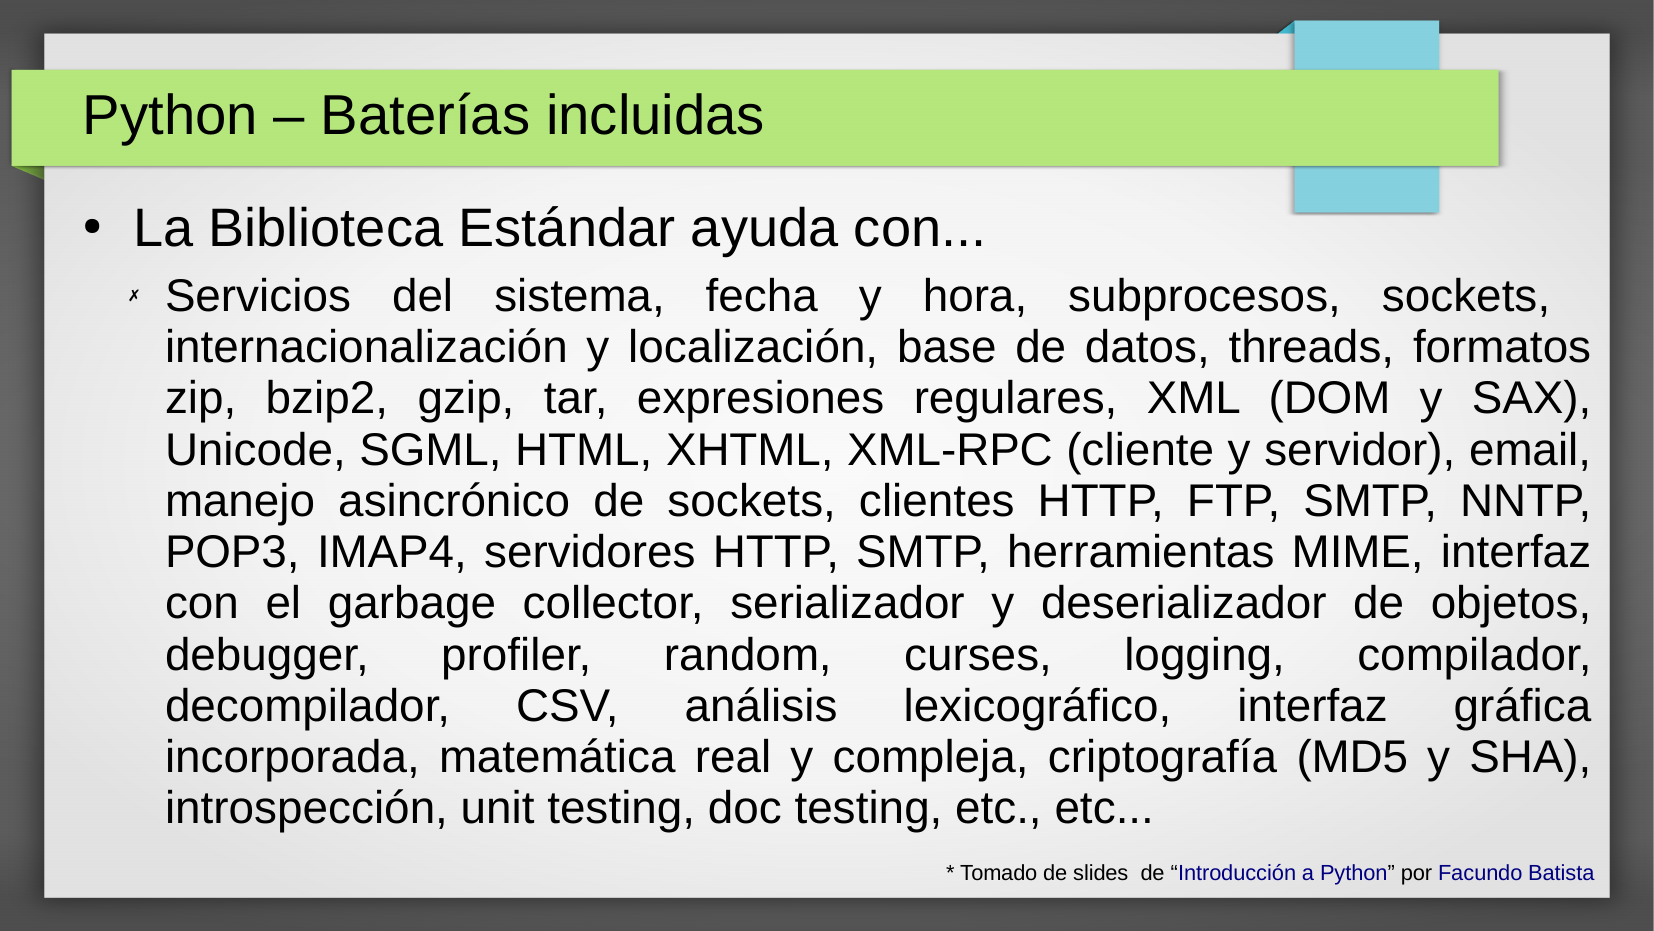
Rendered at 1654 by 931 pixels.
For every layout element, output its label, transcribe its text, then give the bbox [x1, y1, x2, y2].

picture [0, 0, 1654, 931]
subtitle La Biblioteca Estándar ayuda con... Servicios del sistema, fecha y hora, subprocesos, sockets, internacionalización y localización, base de datos, threads, formatos zip, bzip2, gzip, tar, expresiones regulares, XML (DOM y SAX), Unicode, SGML, HTML, XHTML, XML-RPC (cliente y servidor), email, manejo asincrónico de sockets, clientes HTTP, FTP, SMTP, NNTP, POP3, IMAP4, servidores HTTP, SMTP, herramientas MIME, interfaz con el garbage collector, serializador y deserializador de objetos, debugger, profiler, random, curses, logging, compilador, decompilador, CSV, análisis lexicográfico, interfaz gráfica incorporada, matemática real y compleja, criptografía (MD5 y SHA), introspección, unit testing, doc testing, etc., etc... [47, 147, 1593, 884]
title Python – Baterías incluidas [82, 70, 1264, 160]
text_box * Tomado de slides de “Introducción a Python” por Facundo Batista [899, 853, 1610, 894]
